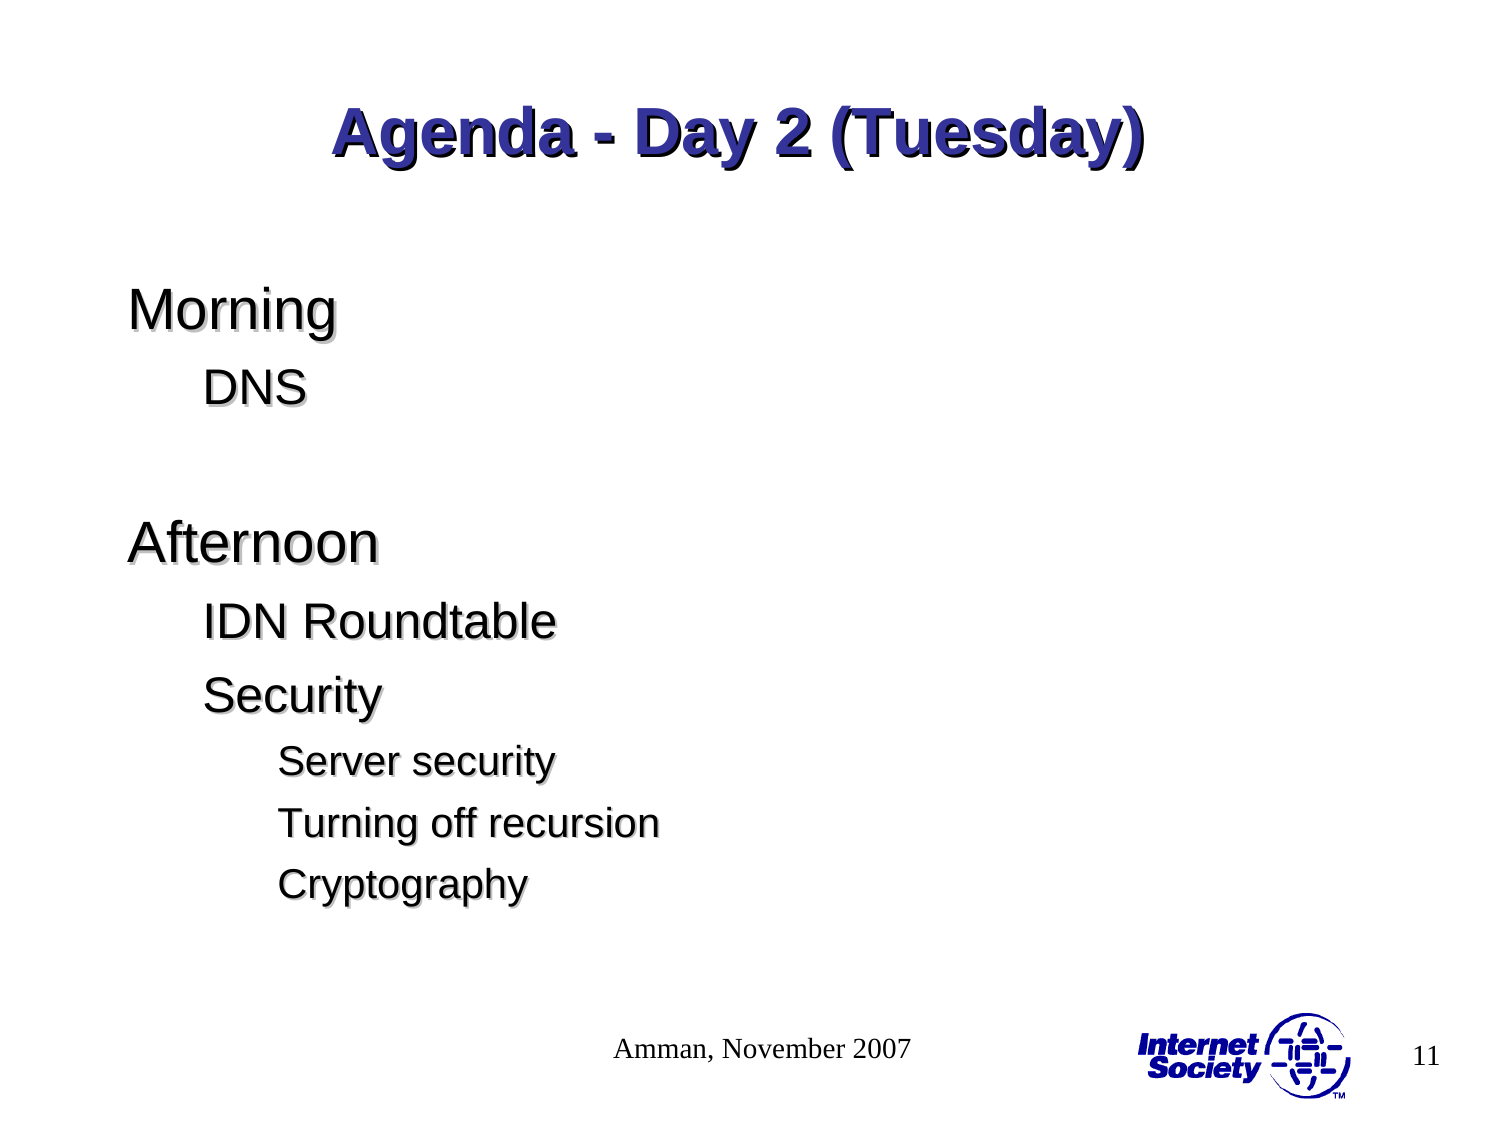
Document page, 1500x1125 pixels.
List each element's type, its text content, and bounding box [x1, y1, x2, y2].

title Agenda - Day 2 (Tuesday) [99, 37, 1375, 225]
list Morning DNS Afternoon IDN Roundtable Security Server security Turning off recursion Cryptography [112, 262, 1388, 1001]
picture [1137, 1012, 1351, 1099]
